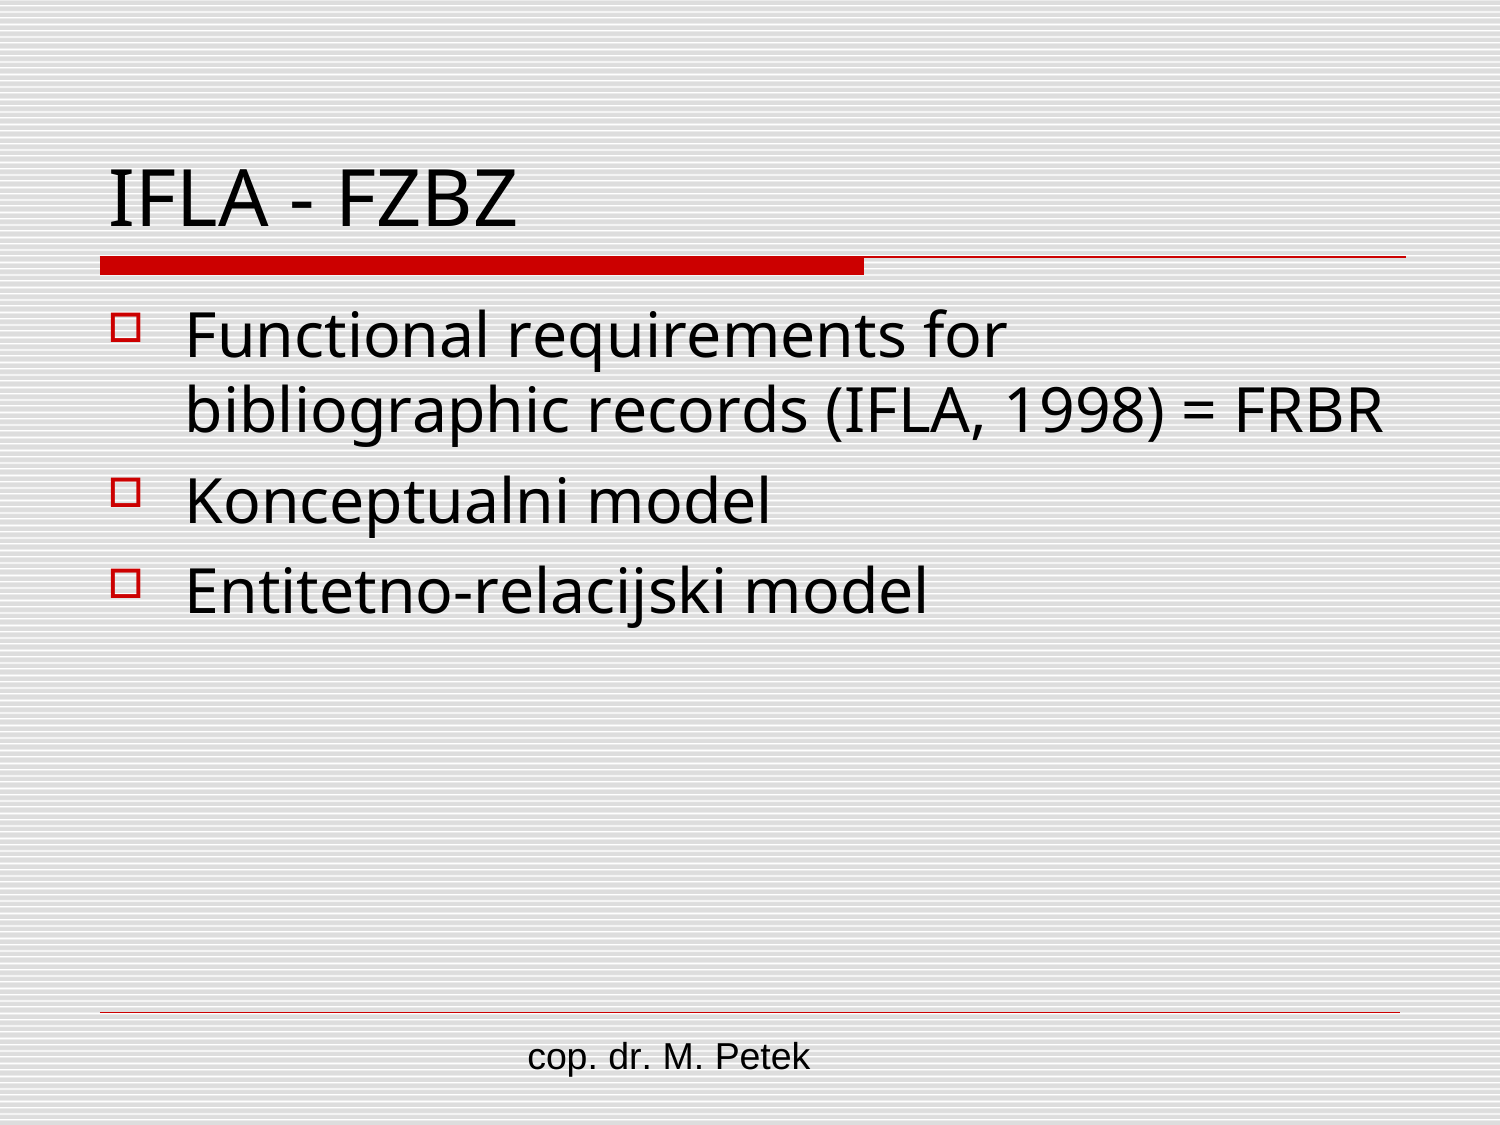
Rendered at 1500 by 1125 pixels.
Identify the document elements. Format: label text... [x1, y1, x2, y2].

list Functional requirements for bibliographic records (IFLA, 1998) = FRBR Konceptualni model Entitetno-relacijski model [92, 287, 1406, 988]
picture [0, 0, 1500, 1125]
title IFLA - FZBZ [94, 49, 1407, 250]
